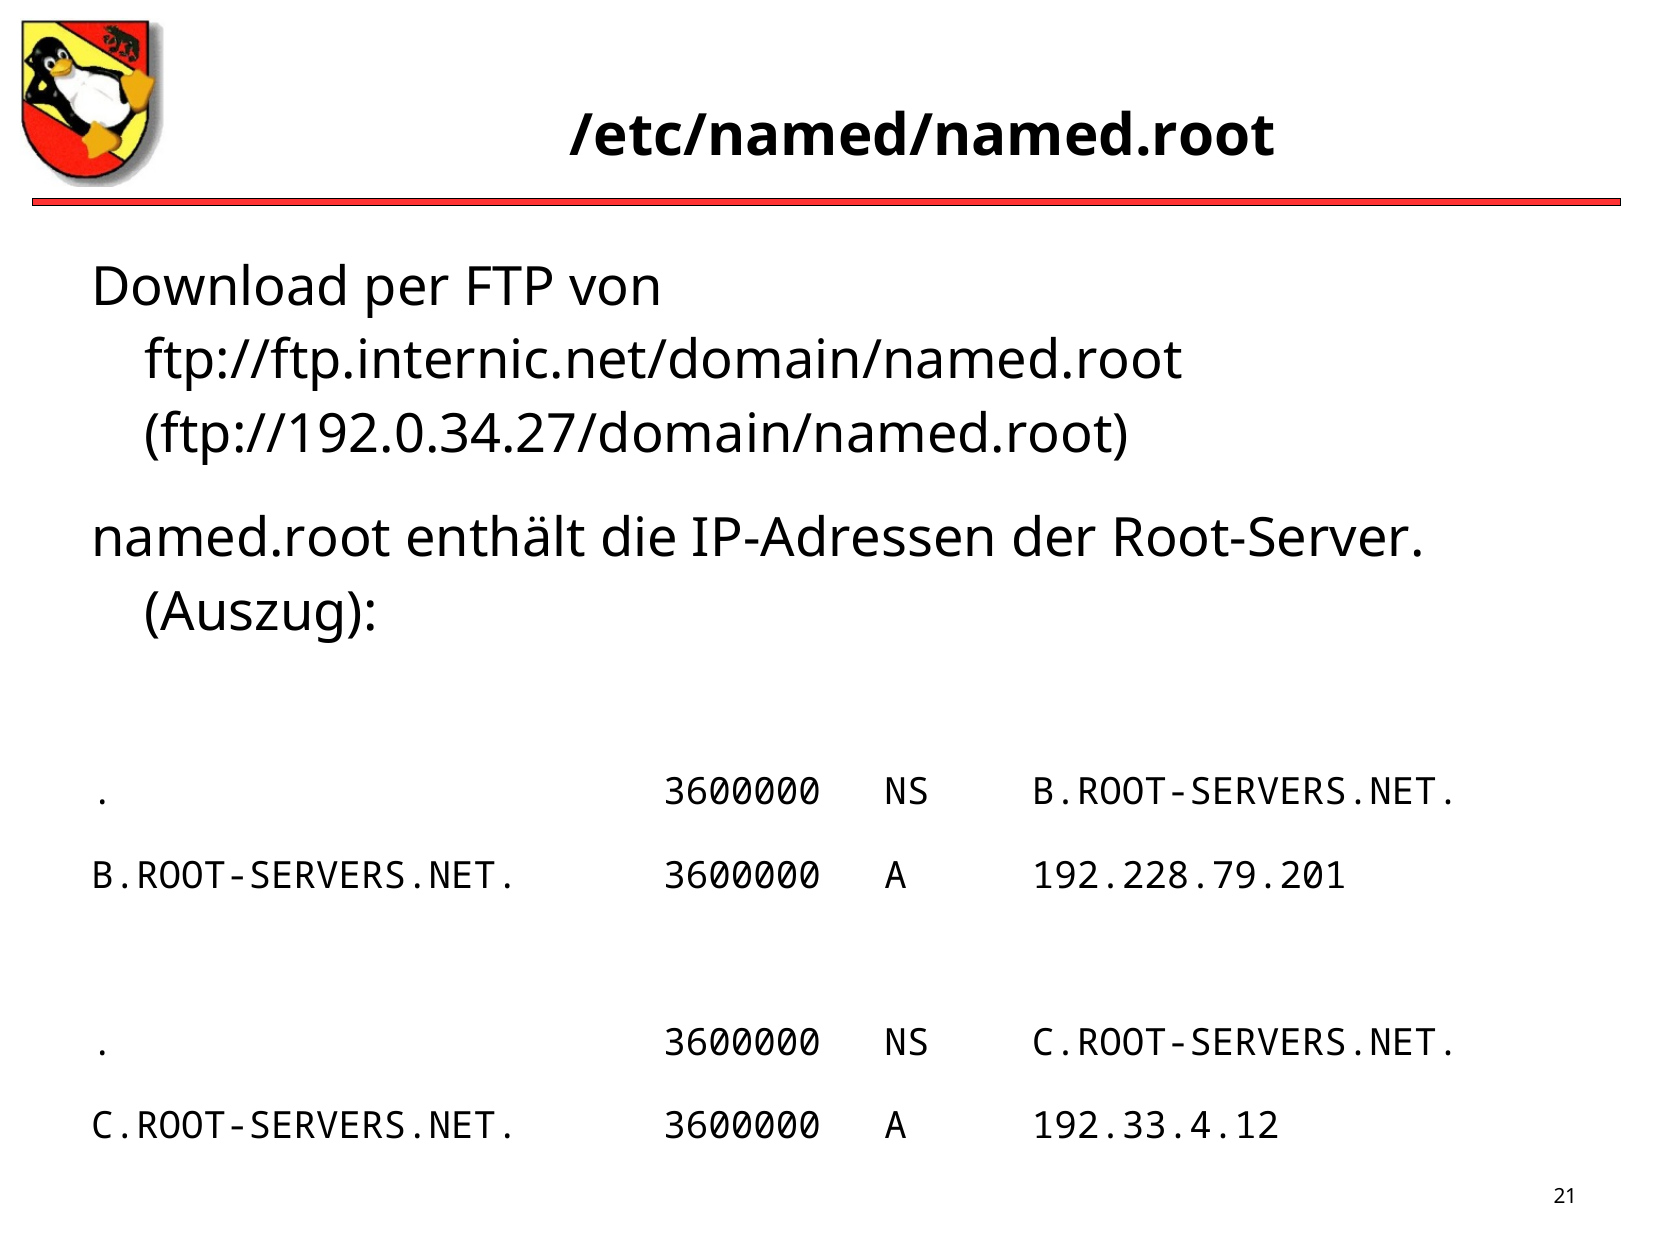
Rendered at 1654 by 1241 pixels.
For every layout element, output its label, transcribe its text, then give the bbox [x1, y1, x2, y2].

picture [19, 18, 168, 187]
title /etc/named/named.root [250, 88, 1595, 178]
list Download per FTP von ftp://ftp.internic.net/domain/named.root (ftp://192.0.34.27/domain/named.root) named.root enthält die IP-Adressen der Root-Server. (Auszug): . 3600000 NS B.ROOT-SERVERS.NET. B.ROOT-SERVERS.NET. 3600000 A 192.228.79.201 . 3600000 NS C.ROOT-SERVERS.NET. C.ROOT-SERVERS.NET. 3600000 A 192.33.4.12 [73, 247, 1610, 1176]
